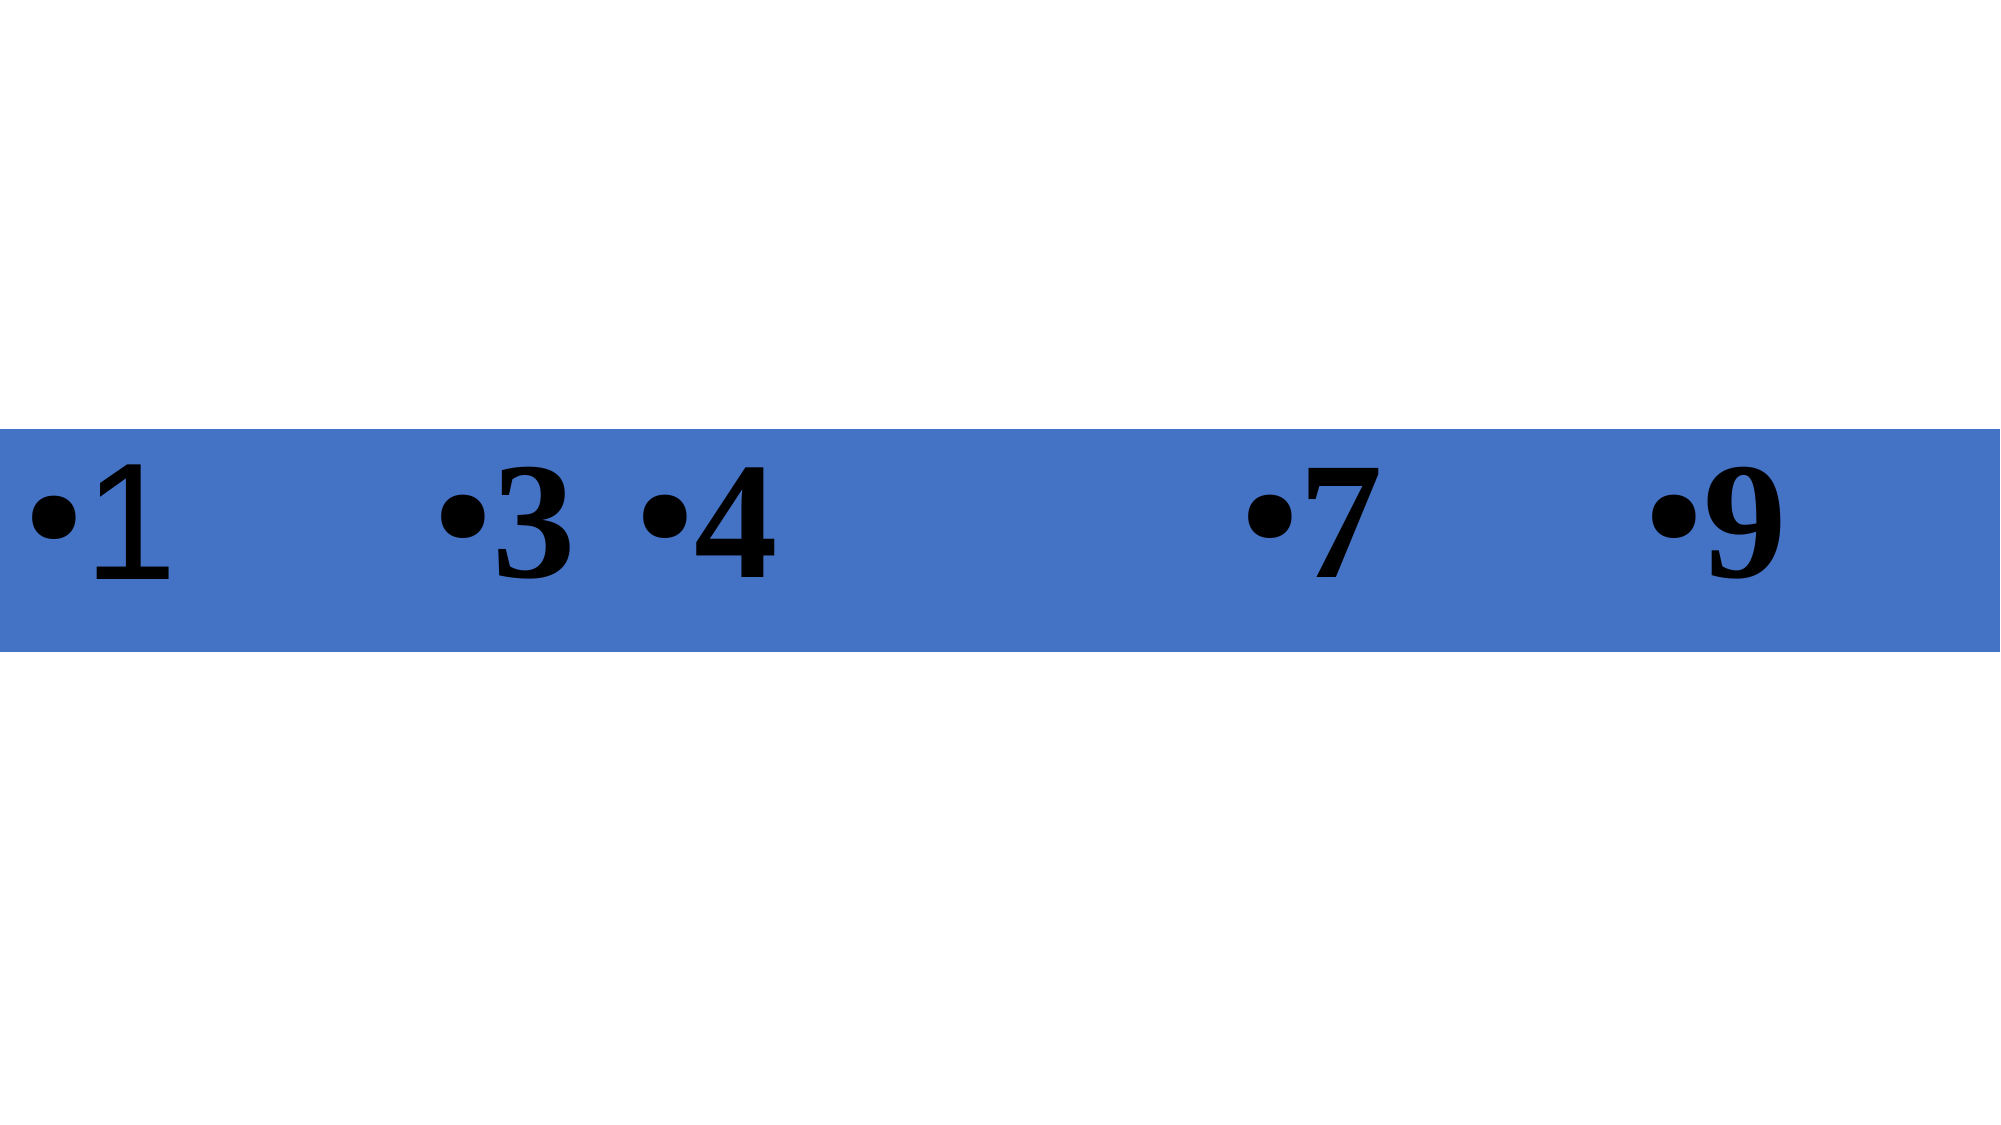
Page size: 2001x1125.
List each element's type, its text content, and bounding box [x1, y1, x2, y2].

table_header 7 [1211, 429, 1413, 652]
table_header [1817, 429, 2000, 652]
table_header 9 [1615, 429, 1817, 652]
table_header 4 [606, 429, 807, 652]
table_header [807, 429, 1009, 652]
table_header [1413, 429, 1615, 652]
table_header 3 [404, 429, 606, 652]
table_header [1009, 429, 1211, 652]
table_header [202, 429, 404, 652]
table_header 1 [0, 429, 202, 652]
